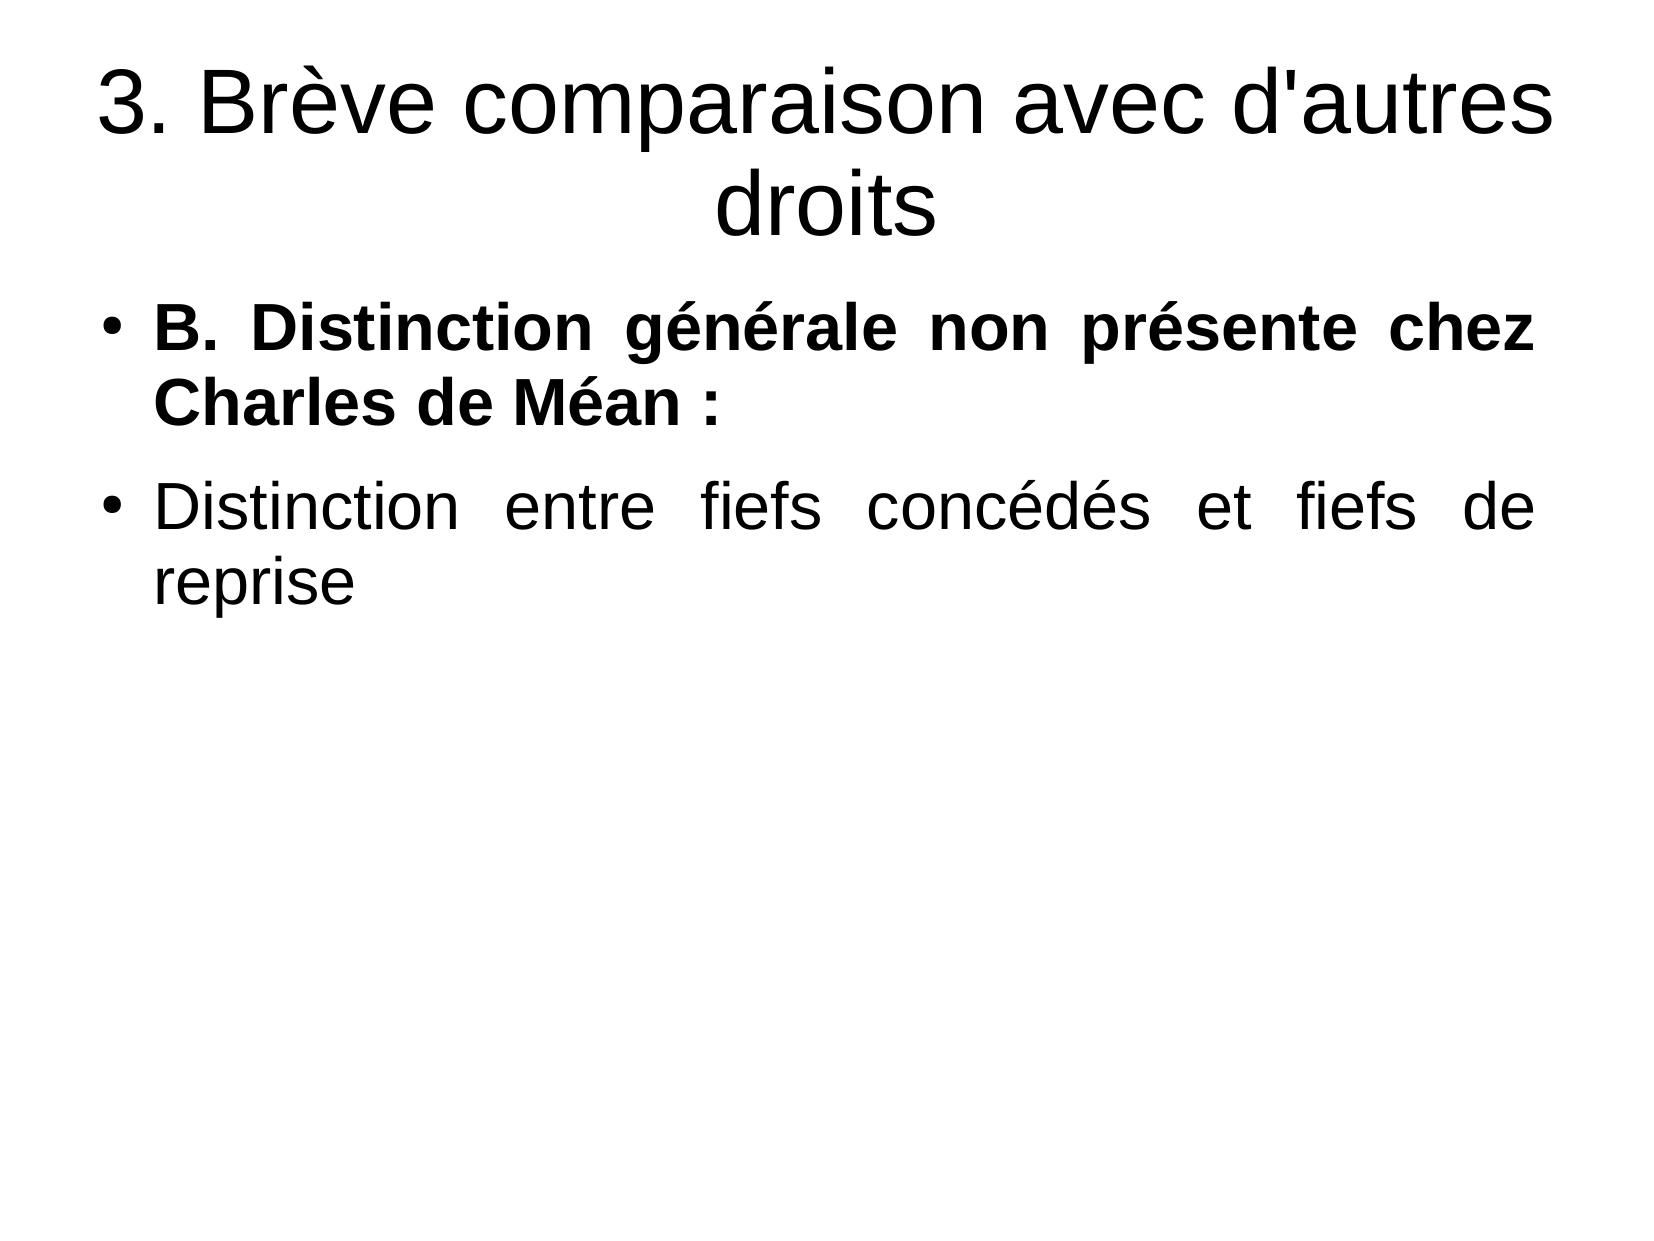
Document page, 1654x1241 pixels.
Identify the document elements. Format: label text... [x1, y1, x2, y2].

list B. Distinction générale non présente chez Charles de Méan : Distinction entre fiefs concédés et fiefs de reprise [82, 290, 1538, 1010]
title 3. Brève comparaison avec d'autres droits [82, 49, 1571, 257]
